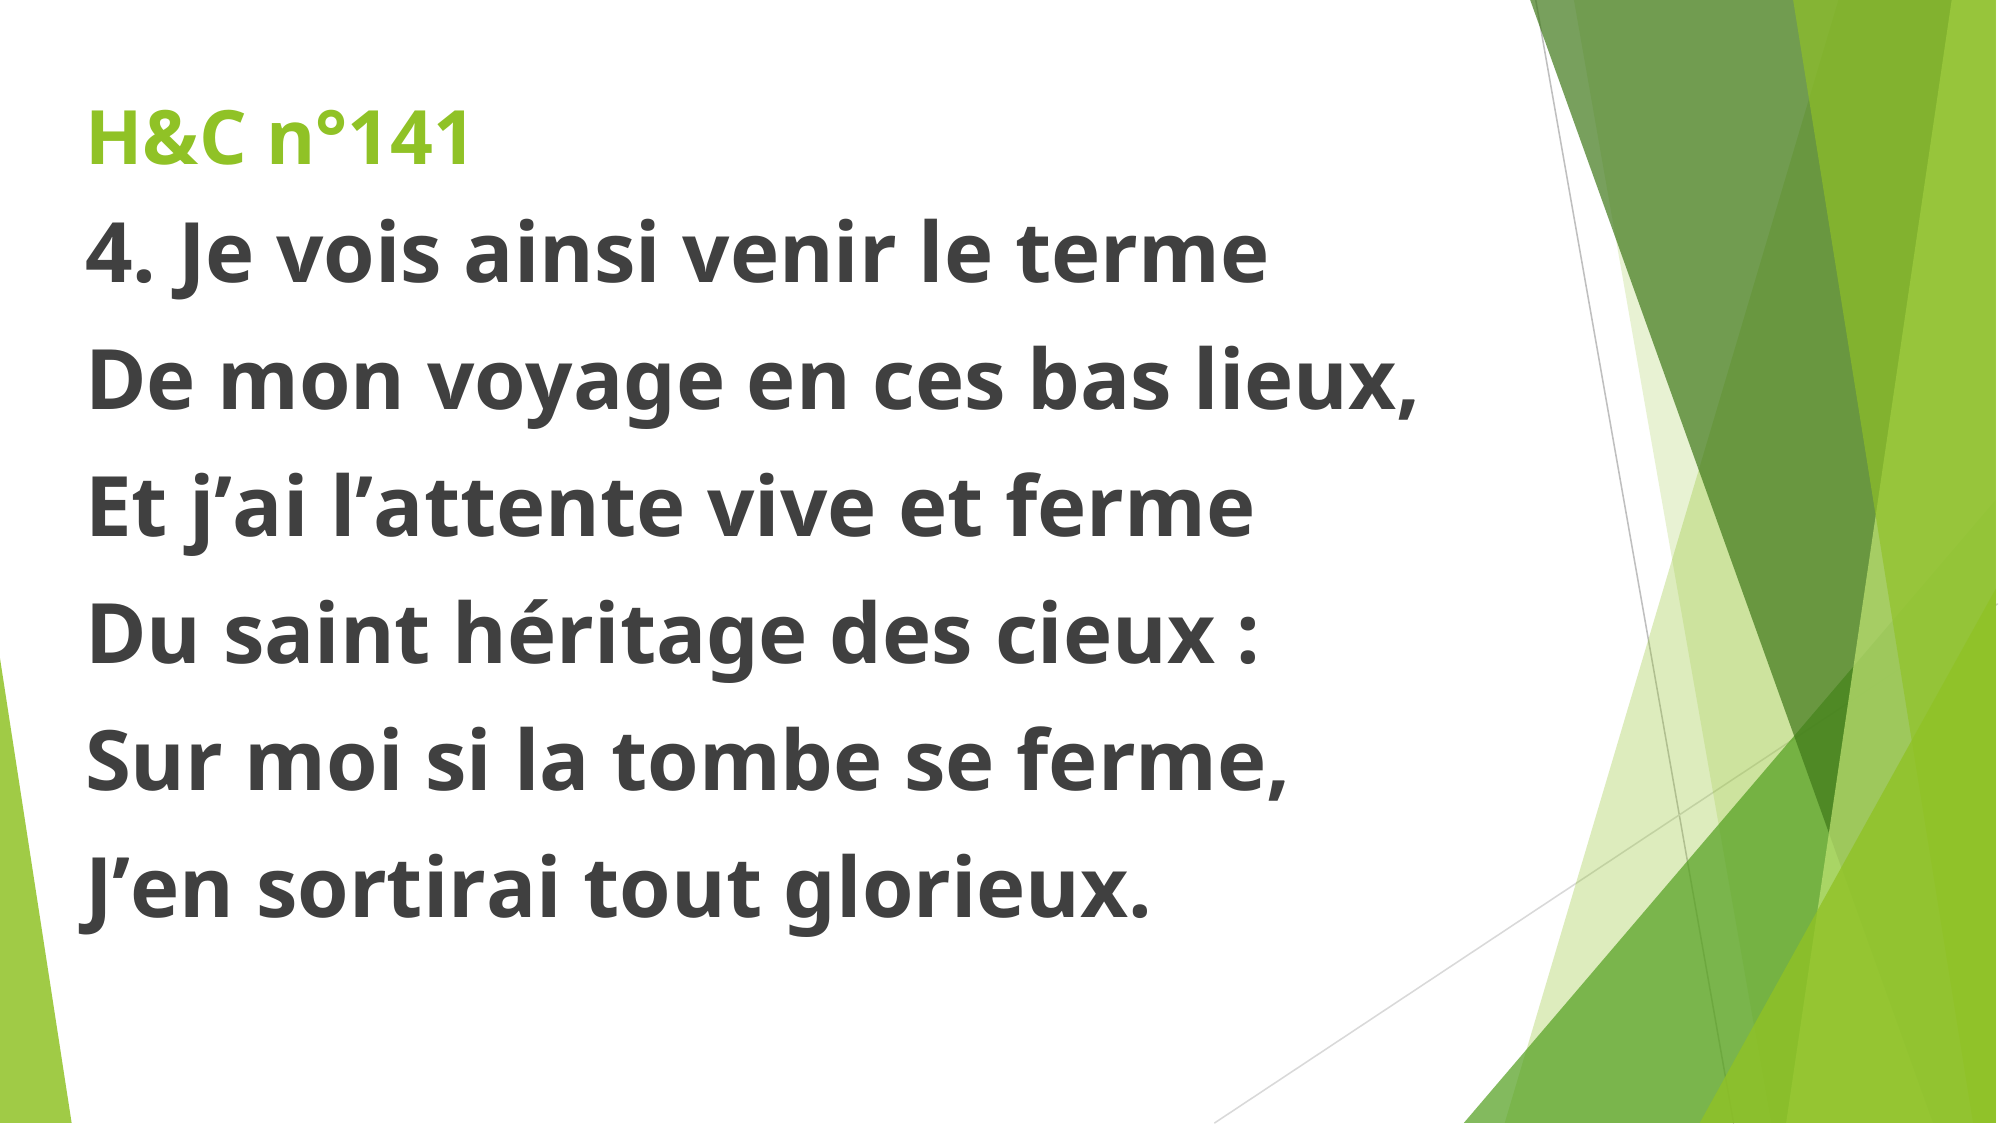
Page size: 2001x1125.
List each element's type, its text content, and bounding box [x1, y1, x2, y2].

text_box 4. Je vois ainsi venir le terme De mon voyage en ces bas lieux, Et j’ai l’attente vive et ferme Du saint héritage des cieux : Sur moi si la tombe se ferme, J’en sortirai tout glorieux. [70, 177, 1837, 1079]
text_box H&C n°141 [70, 82, 603, 177]
